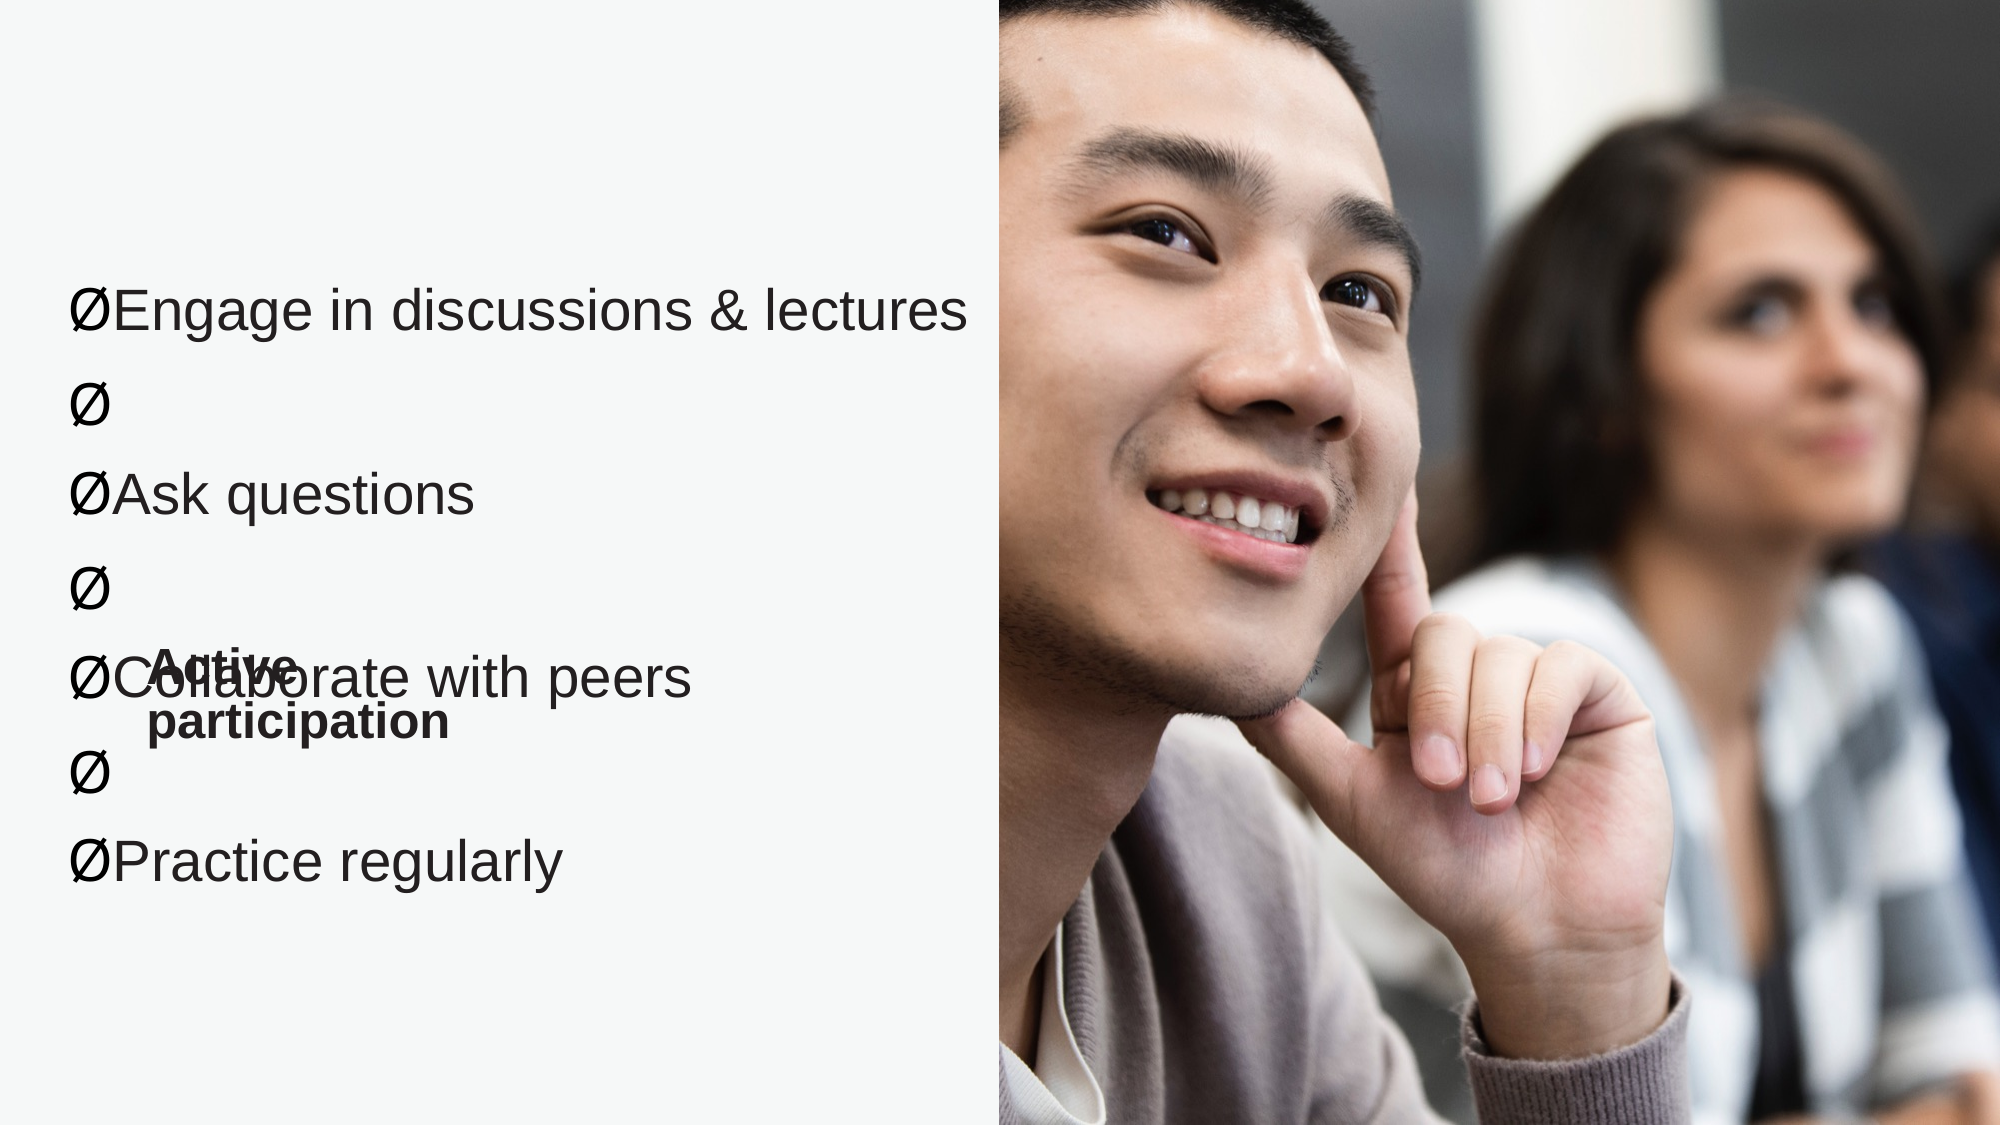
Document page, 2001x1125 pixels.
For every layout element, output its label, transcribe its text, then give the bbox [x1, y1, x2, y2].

picture [999, 0, 2000, 1125]
list Active participation [67, 89, 1000, 347]
text_box Engage in discussions & lectures Ask questions Collaborate with peers Practice regularly [67, 347, 974, 960]
